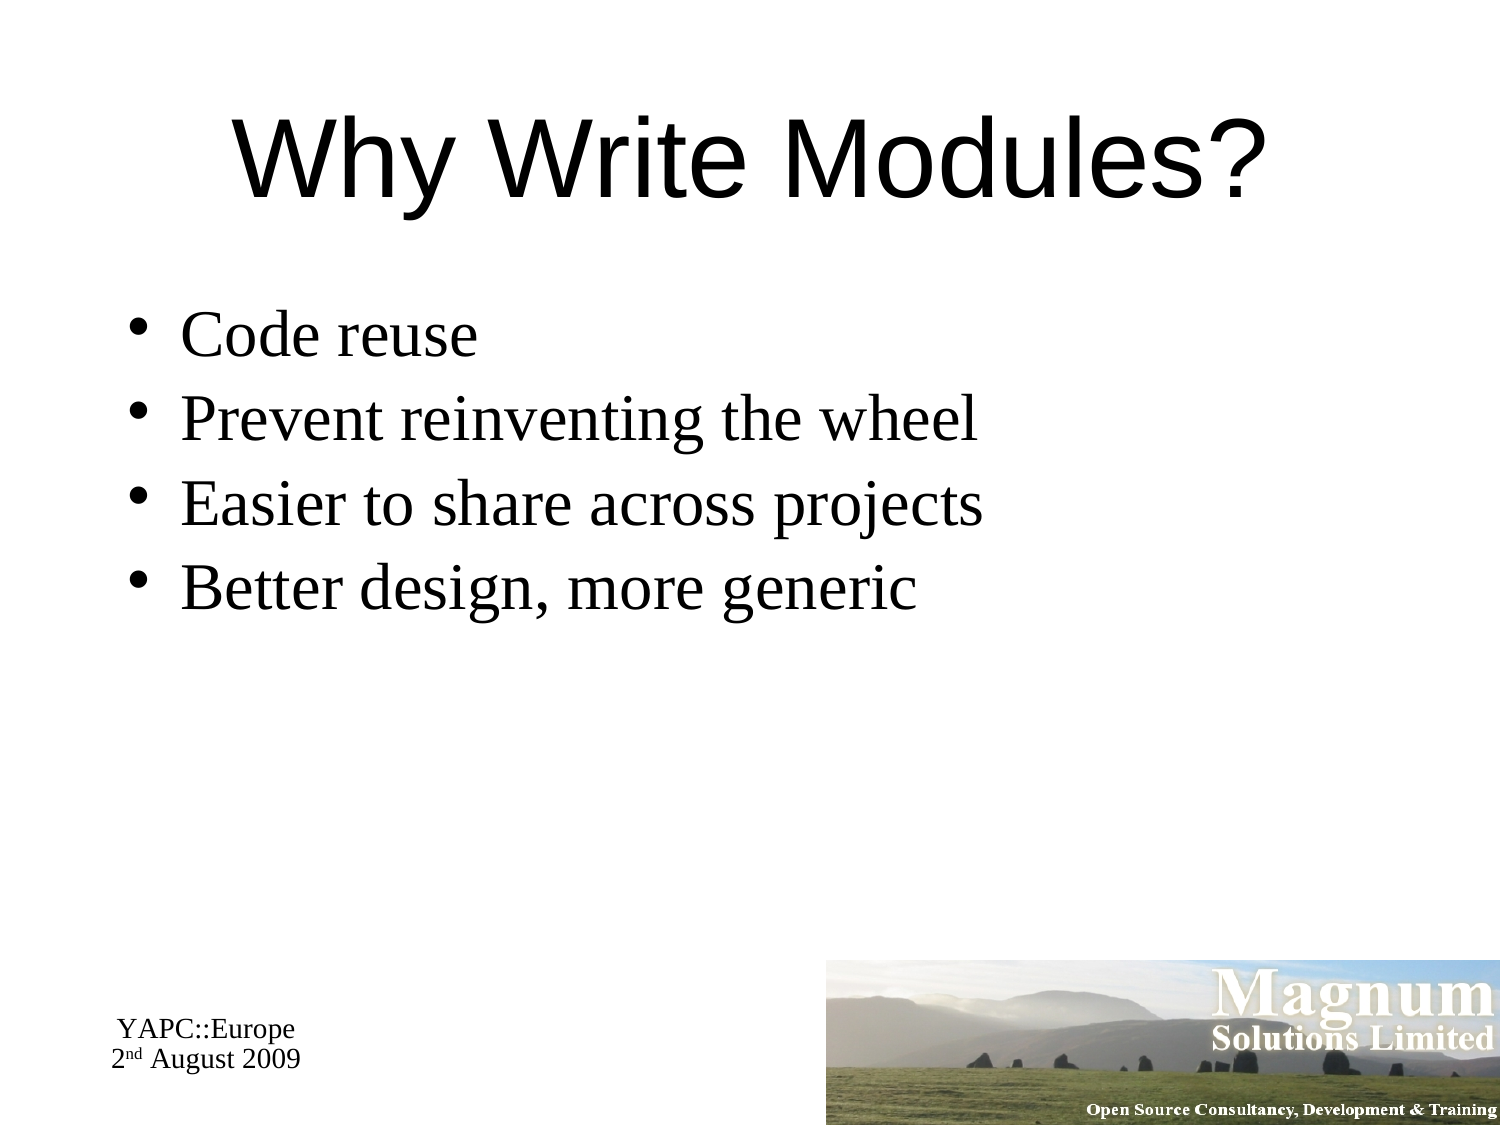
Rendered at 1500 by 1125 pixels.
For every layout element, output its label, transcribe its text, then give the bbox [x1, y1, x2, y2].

list Code reuse Prevent reinventing the wheel Easier to share across projects Better design, more generic [110, 312, 1391, 640]
picture [826, 960, 1500, 1125]
title Why Write Modules? [110, 26, 1391, 288]
